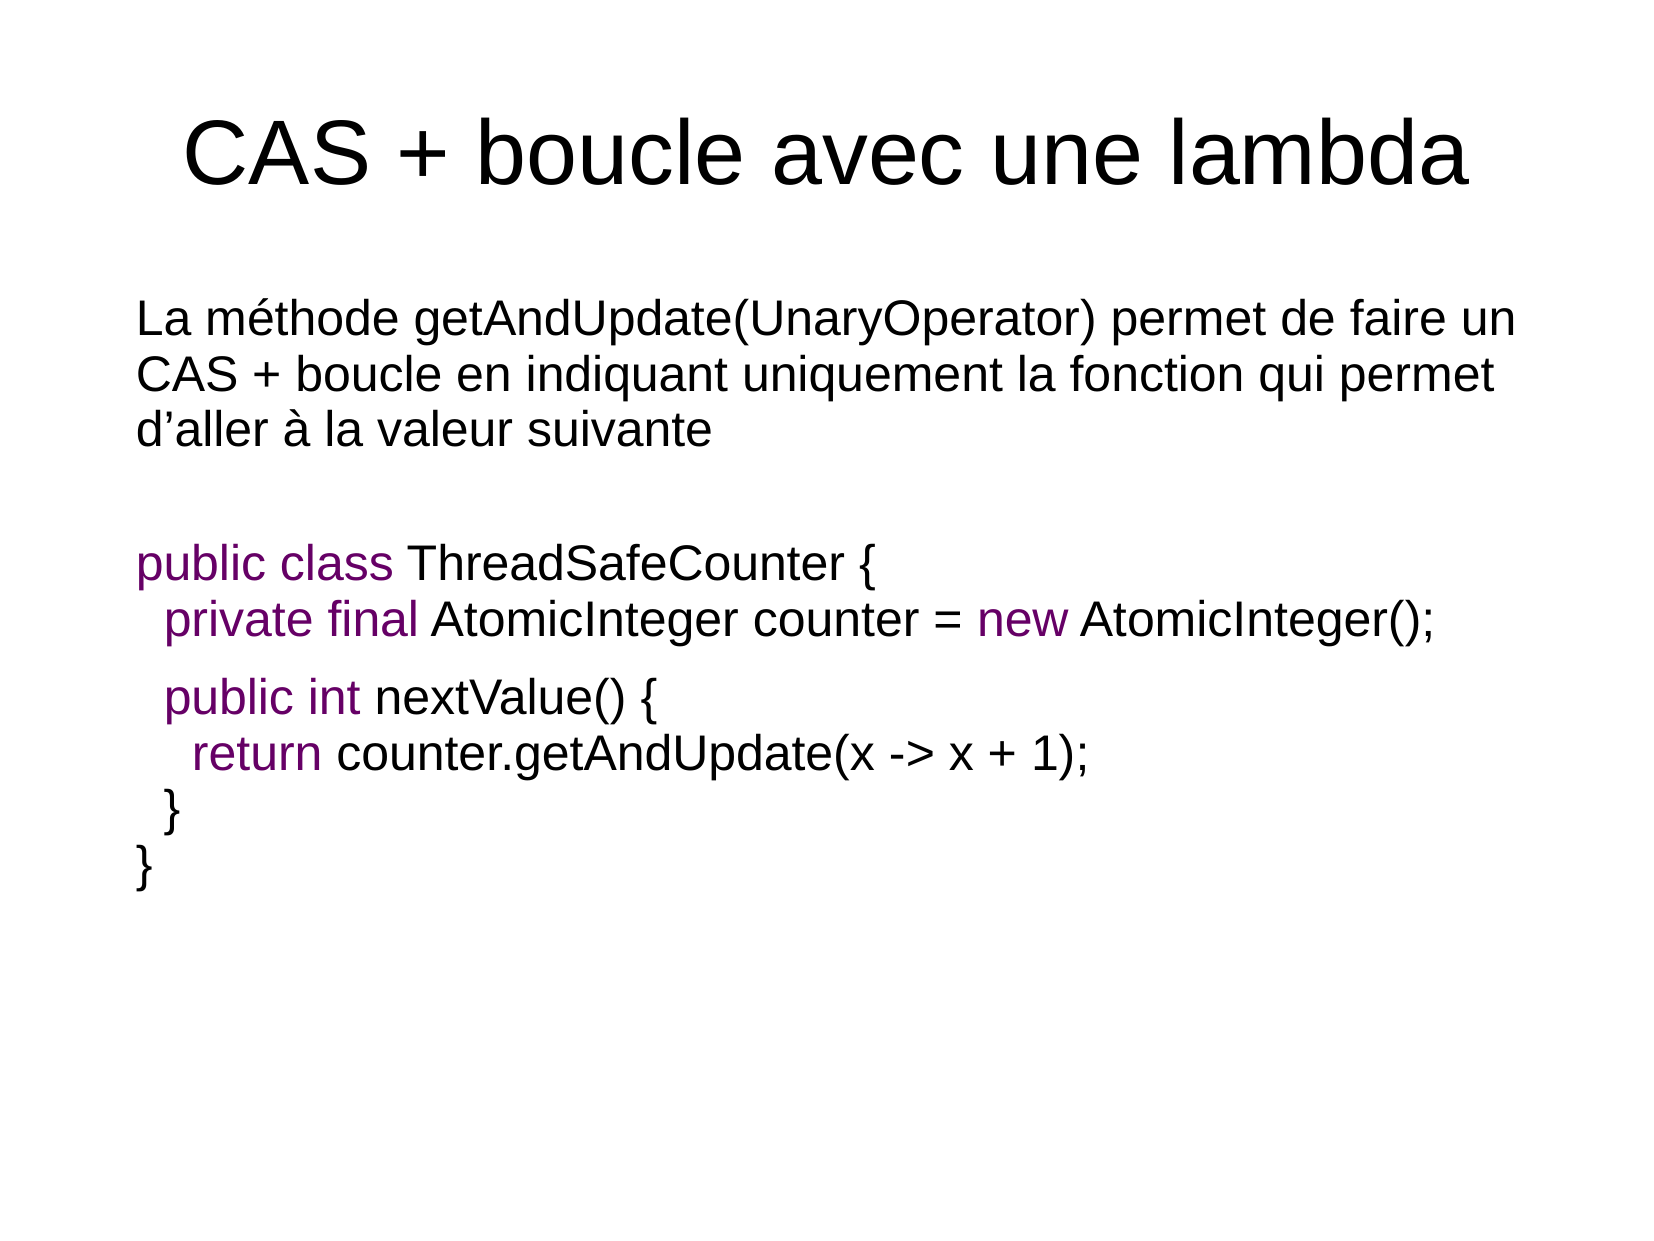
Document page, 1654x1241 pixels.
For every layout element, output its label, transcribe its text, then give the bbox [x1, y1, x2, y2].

title CAS + boucle avec une lambda [82, 49, 1571, 257]
list La méthode getAndUpdate(UnaryOperator) permet de faire un CAS + boucle en indiquant uniquement la fonction qui permet d’aller à la valeur suivante public class ThreadSafeCounter { private final AtomicInteger counter = new AtomicInteger(); public int nextValue() { return counter.getAndUpdate(x -> x + 1); } } [82, 290, 1571, 1010]
